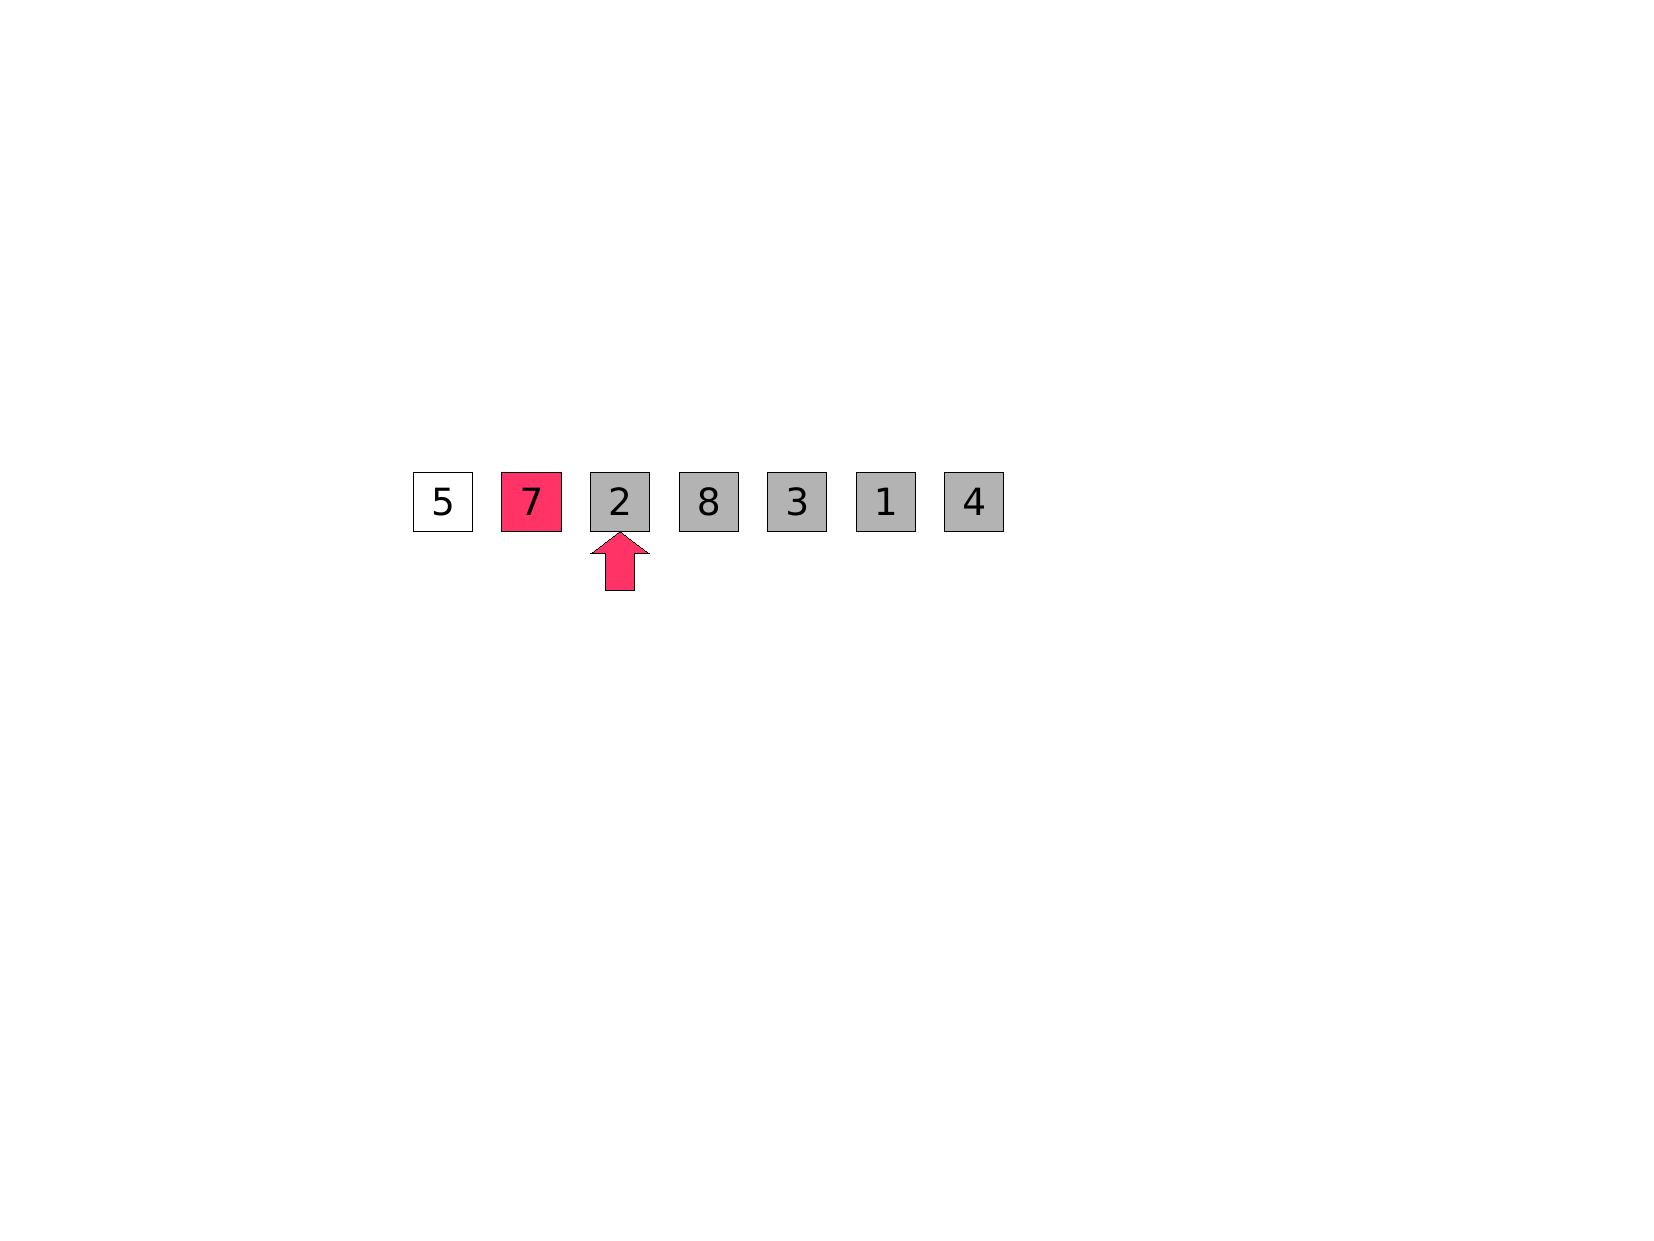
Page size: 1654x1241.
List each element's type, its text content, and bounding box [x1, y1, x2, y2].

text_box 5 [413, 472, 473, 532]
text_box 4 [944, 472, 1004, 532]
text_box 1 [856, 472, 916, 532]
text_box [590, 531, 650, 591]
text_box 8 [679, 472, 739, 532]
text_box 3 [767, 472, 827, 532]
text_box 2 [590, 472, 650, 532]
text_box 7 [501, 472, 562, 532]
